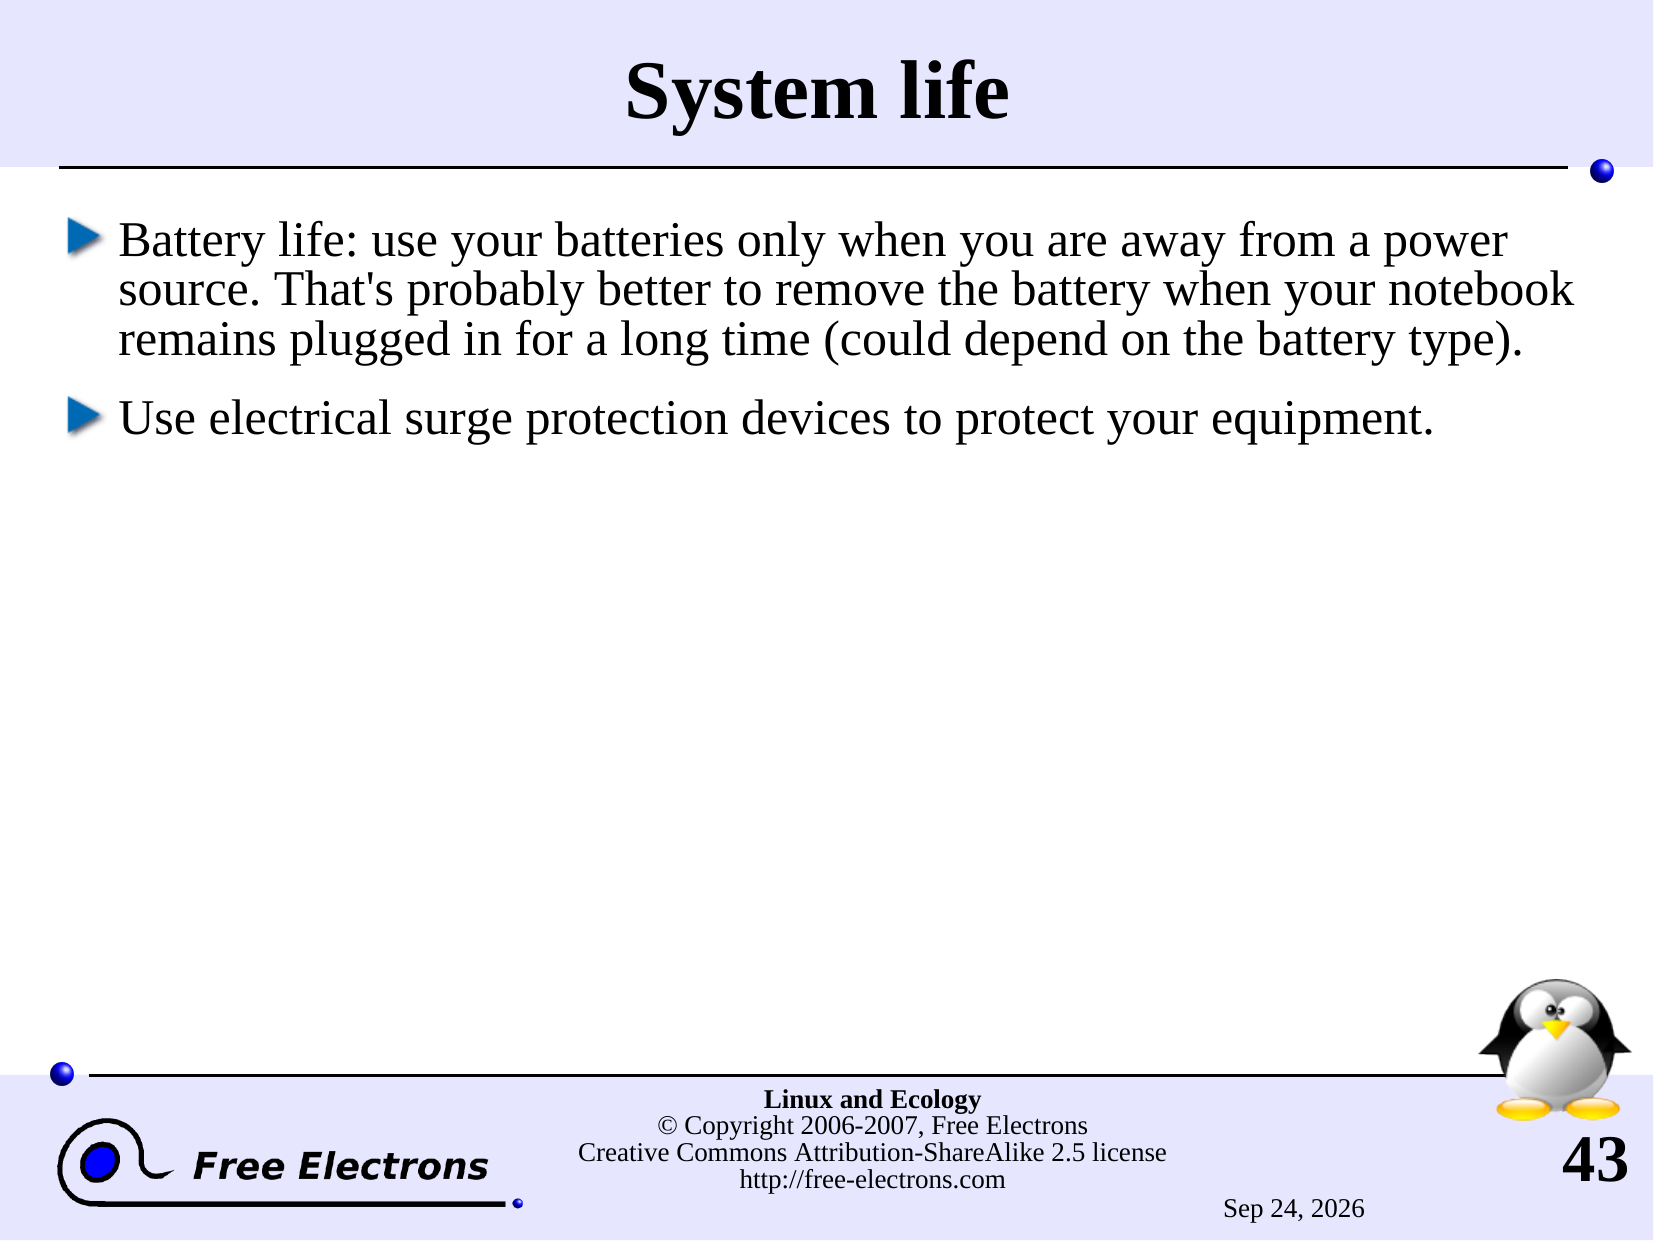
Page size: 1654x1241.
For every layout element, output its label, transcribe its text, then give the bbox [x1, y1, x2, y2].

list Battery life: use your batteries only when you are away from a power source. That's probably better to remove the battery when your notebook remains plugged in for a long time (could depend on the battery type). Use electrical surge protection devices to protect your equipment. [47, 216, 1599, 1066]
picture [50, 1107, 527, 1216]
title System life [33, 29, 1604, 153]
picture [1476, 979, 1634, 1121]
